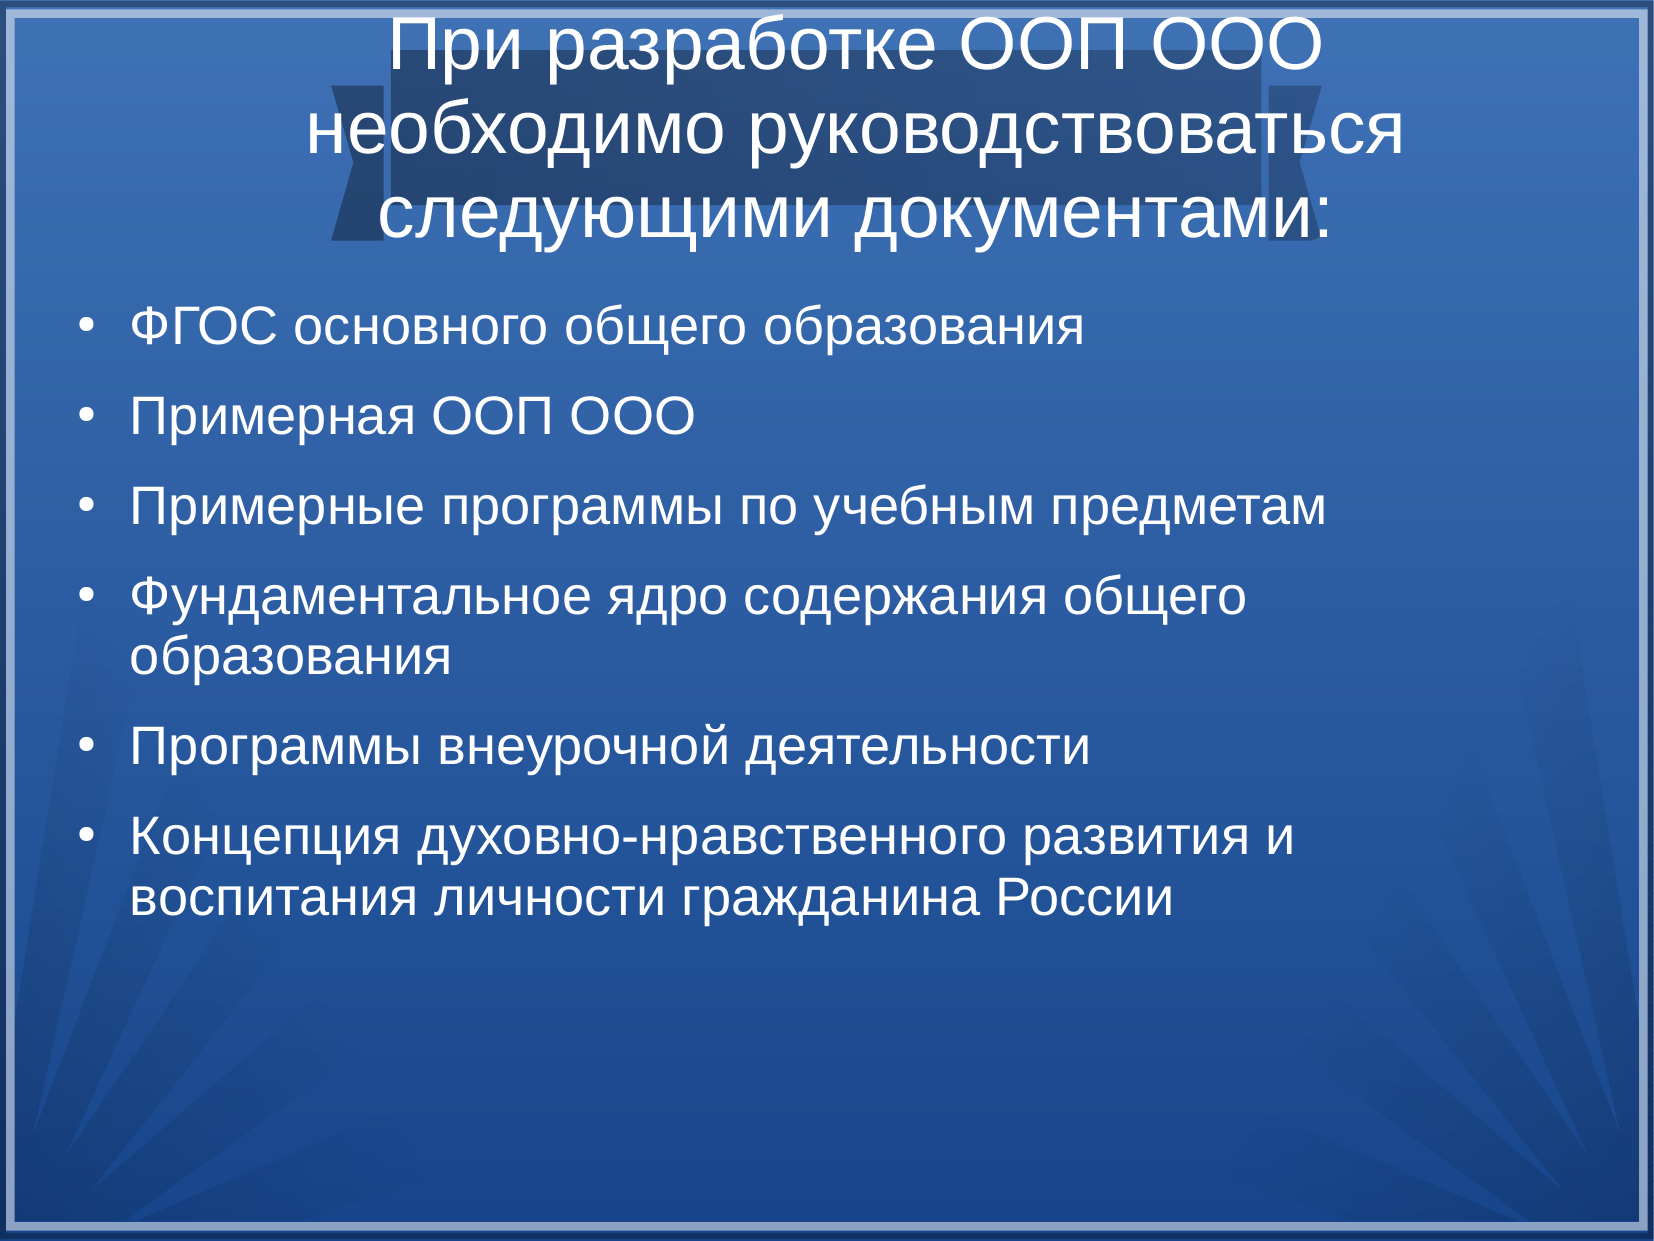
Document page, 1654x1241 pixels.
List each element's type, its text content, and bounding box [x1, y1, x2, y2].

title При разработке ООП ООО необходимо руководствоваться следующими документами: [177, 1, 1536, 254]
list ФГОС основного общего образования Примерная ООП ООО Примерные программы по учебным предметам Фундаментальное ядро содержания общего образования Программы внеурочной деятельности Концепция духовно-нравственного развития и воспитания личности гражданина России [59, 295, 1515, 1241]
